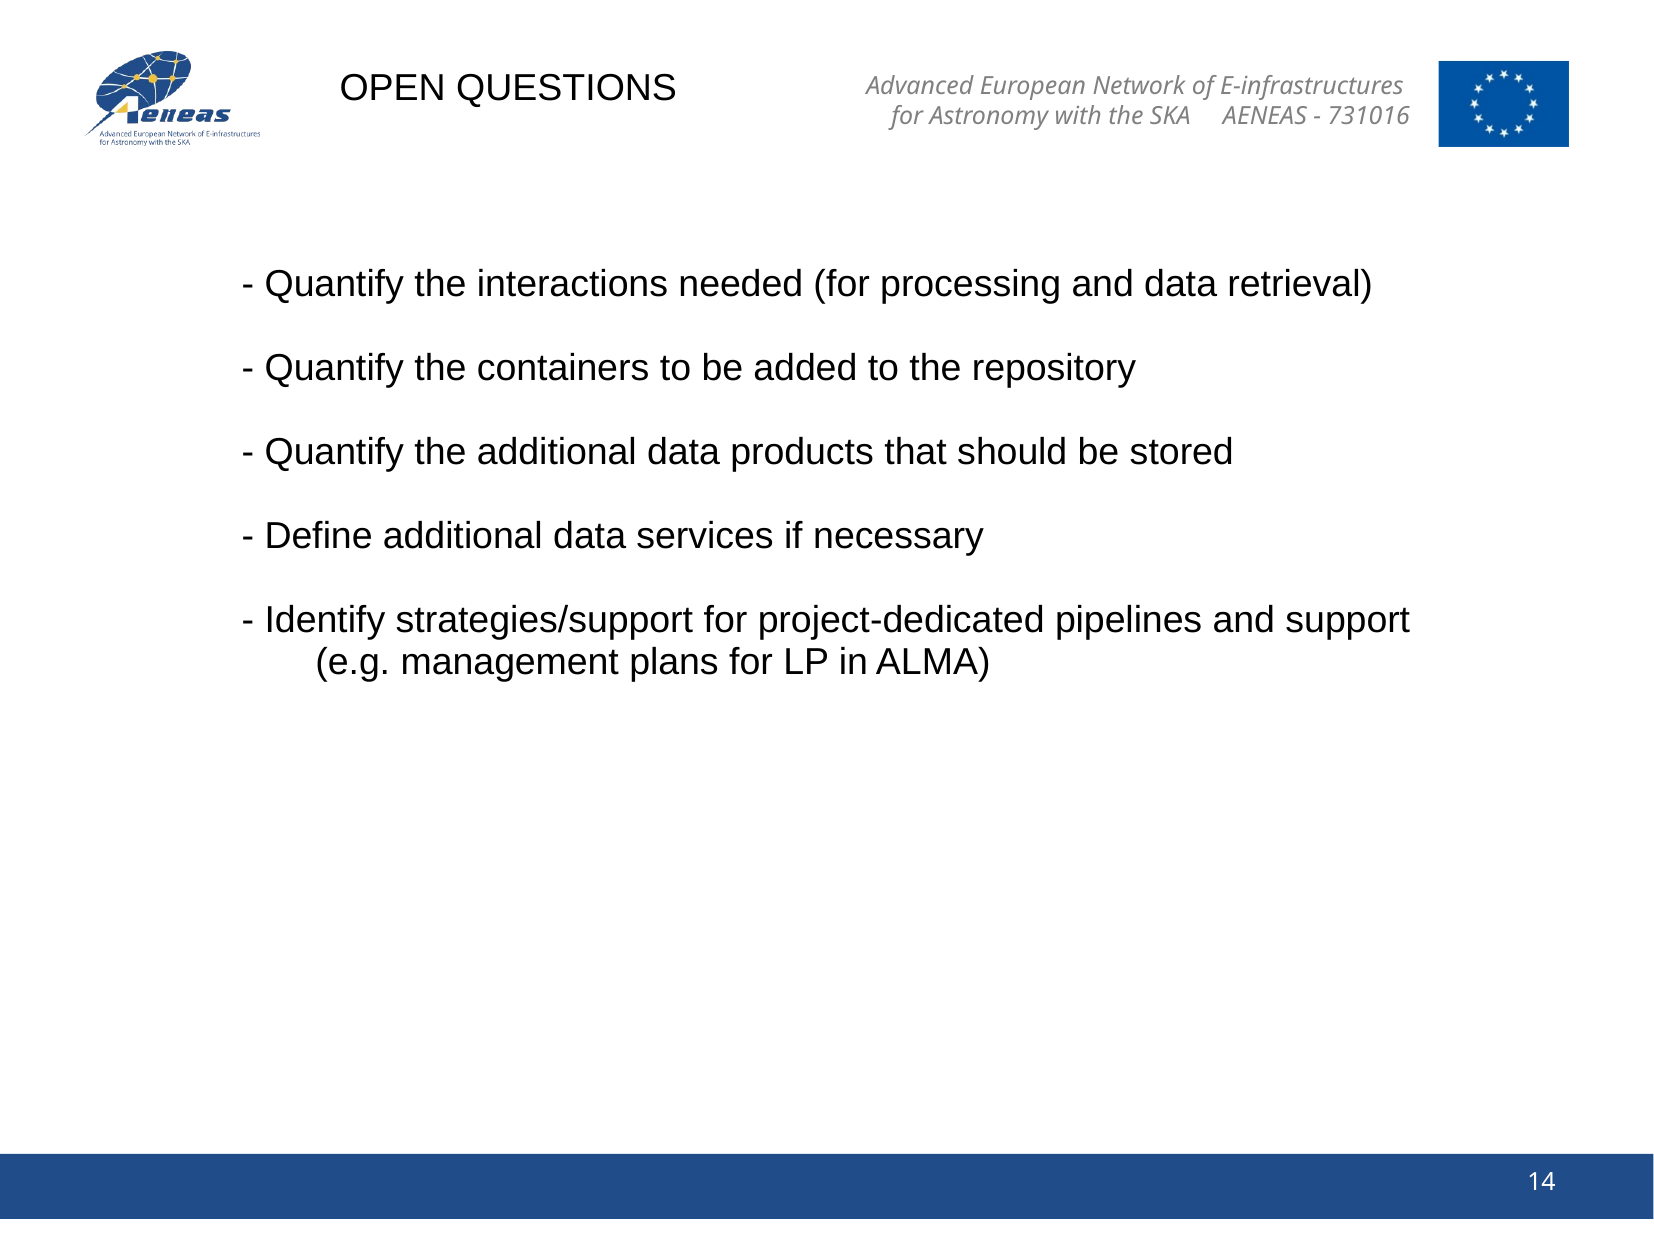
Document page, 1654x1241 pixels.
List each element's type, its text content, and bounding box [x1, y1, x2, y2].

picture [1439, 62, 1569, 147]
text_box - Quantify the interactions needed (for processing and data retrieval) - Quantify the containers to be added to the repository - Quantify the additional data products that should be stored - Define additional data services if necessary - Identify strategies/support for project-dedicated pipelines and support (e.g. management plans for LP in ALMA) [226, 255, 1426, 691]
picture [84, 51, 260, 146]
text_box OPEN QUESTIONS [324, 59, 693, 116]
